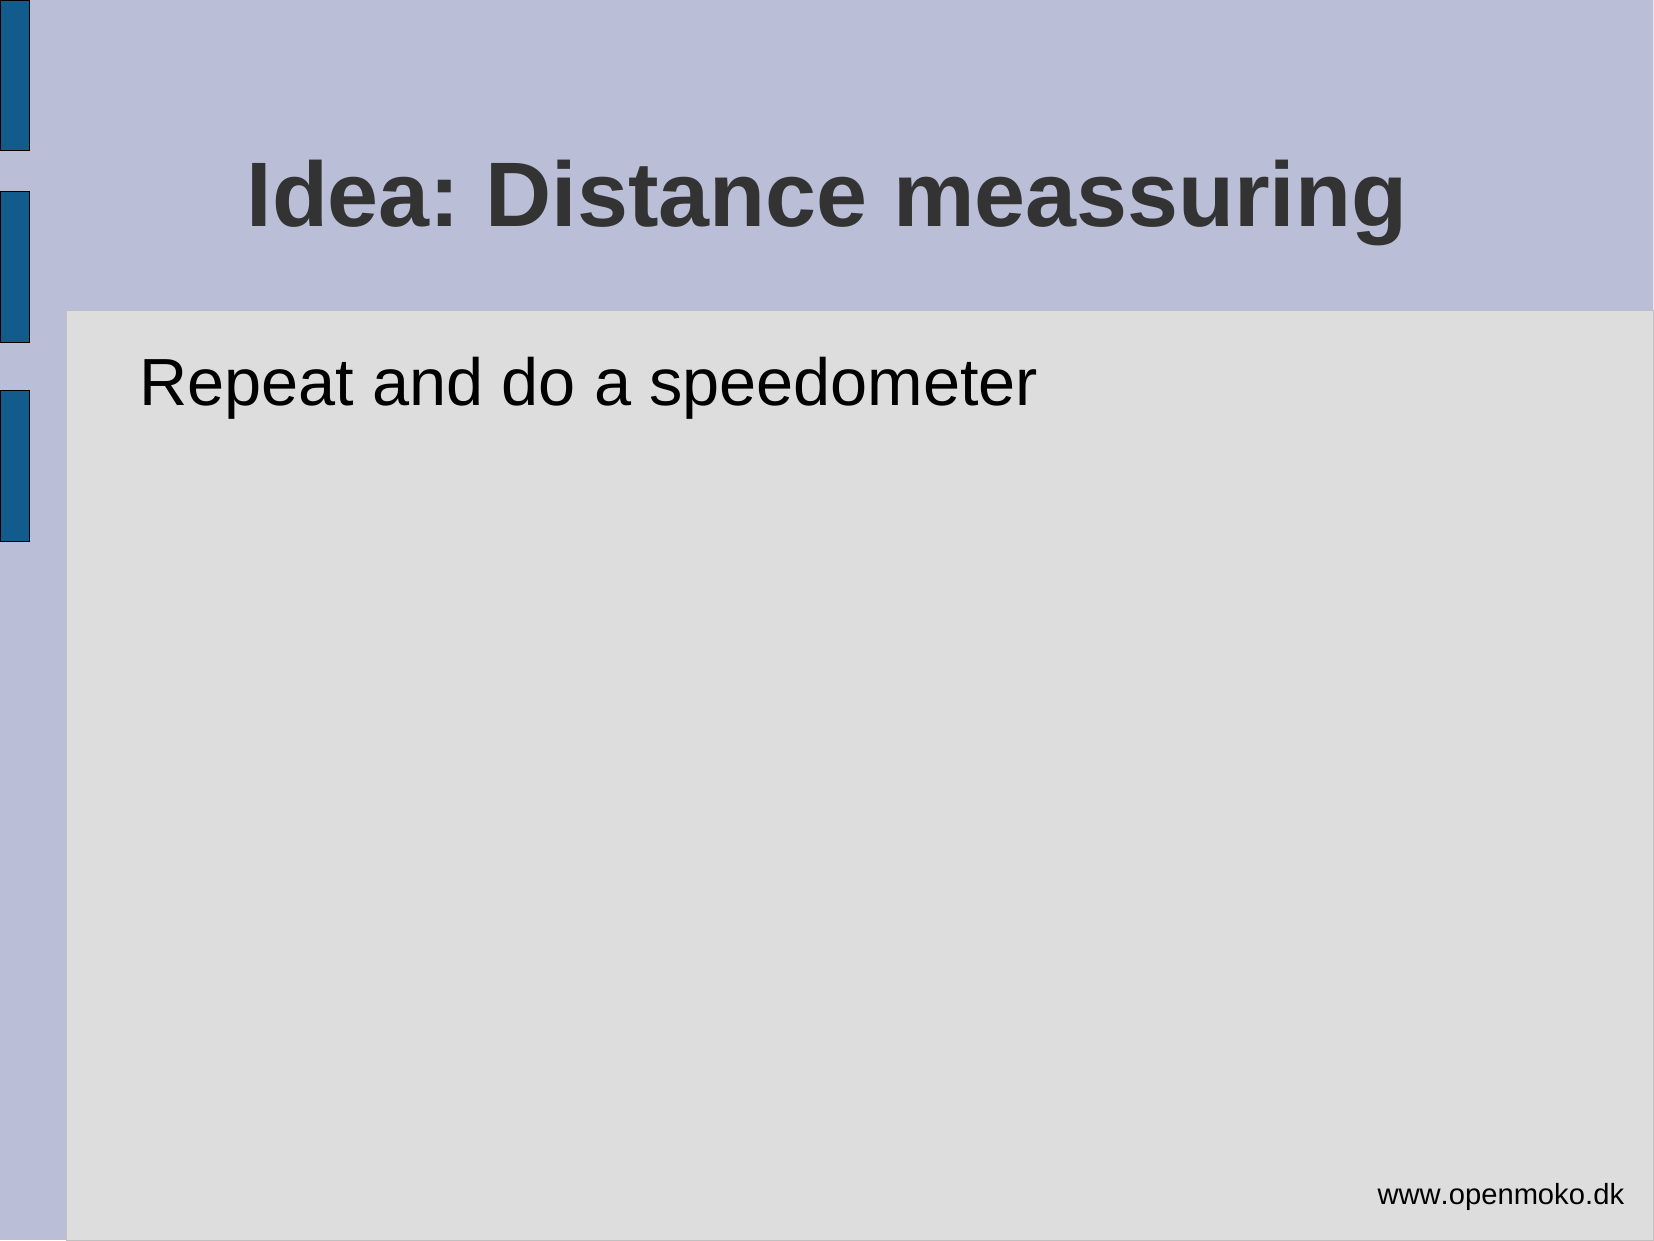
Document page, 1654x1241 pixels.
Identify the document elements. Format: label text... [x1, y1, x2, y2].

title Idea: Distance meassuring [121, 91, 1534, 299]
list Repeat and do a speedometer [121, 344, 1534, 1127]
